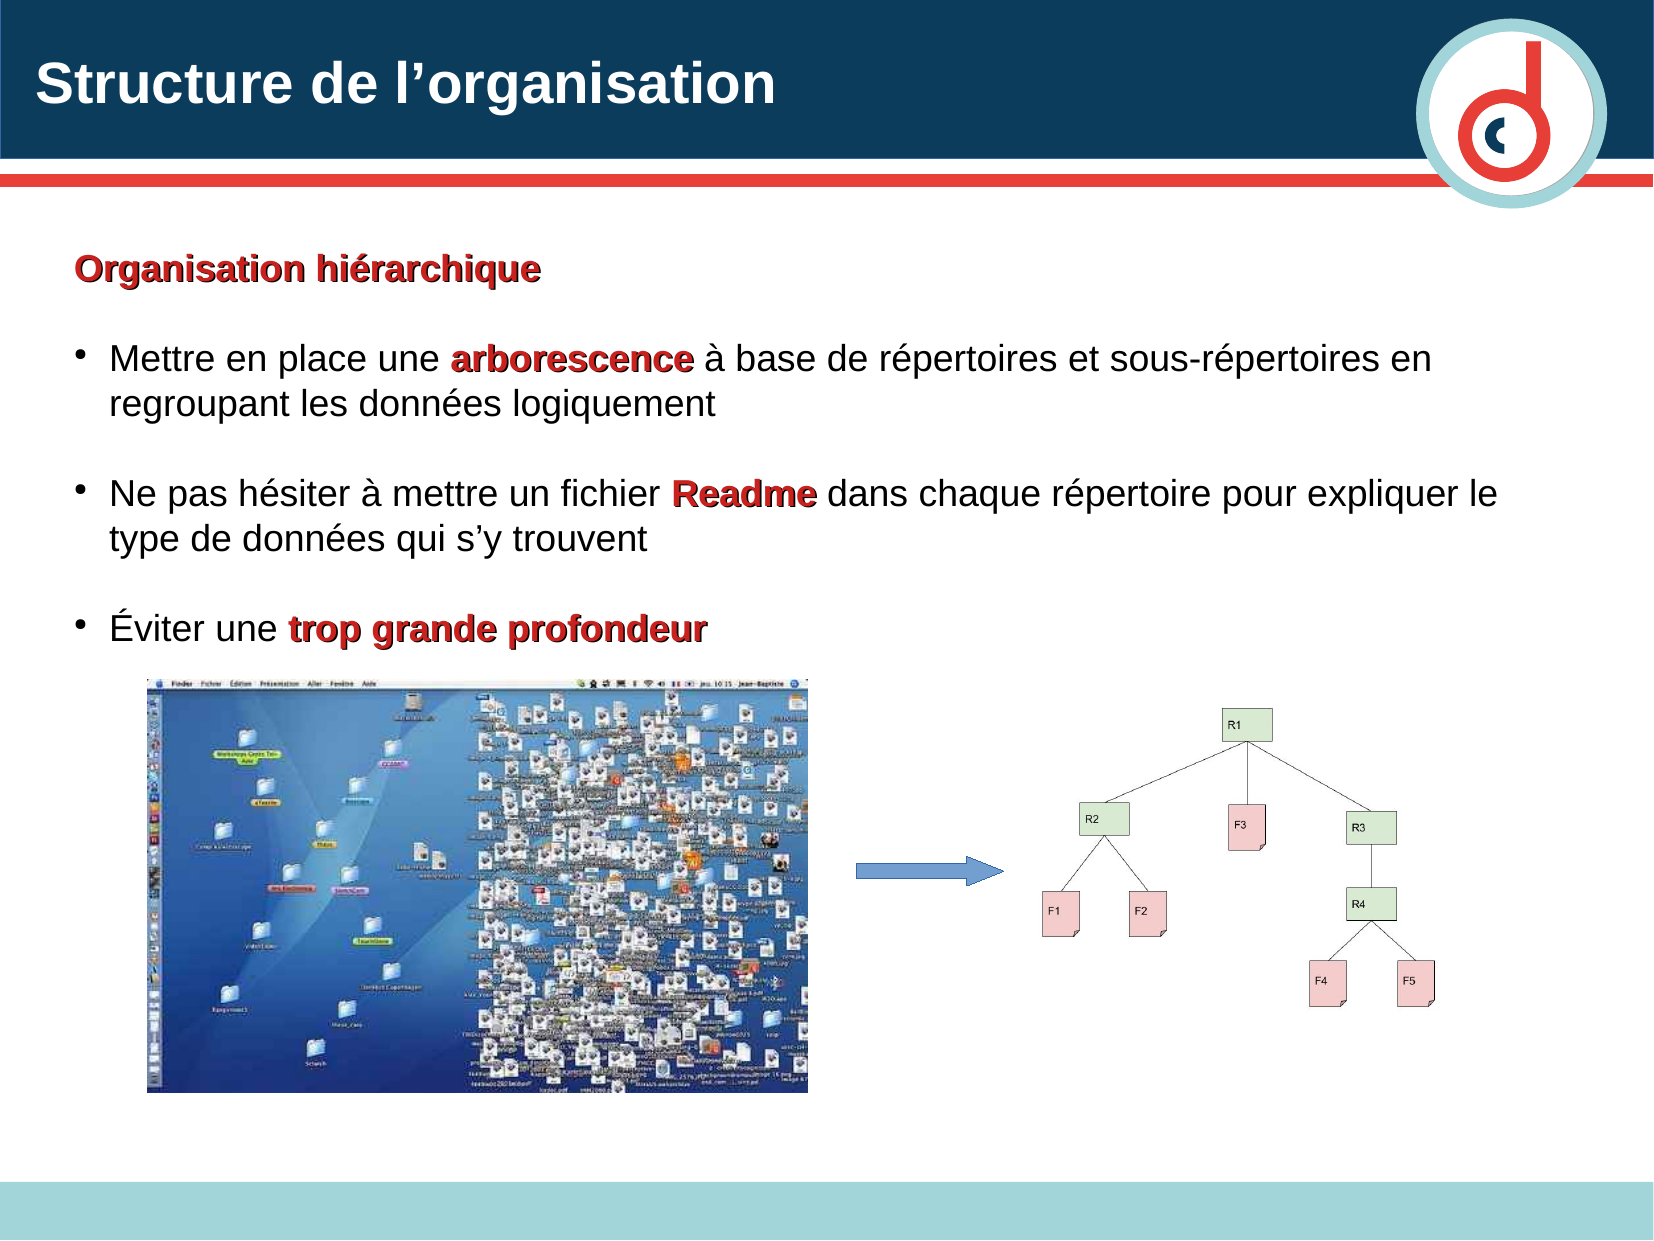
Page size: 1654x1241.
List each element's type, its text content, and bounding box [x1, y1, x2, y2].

picture [997, 679, 1549, 1093]
title Structure de l’organisation [35, 11, 1429, 159]
picture [147, 679, 808, 1093]
text_box [856, 856, 1004, 886]
text_box Organisation hiérarchique Mettre en place une arborescence à base de répertoires et sous-répertoires en regroupant les données logiquement Ne pas hésiter à mettre un fichier Readme dans chaque répertoire pour expliquer le type de données qui s’y trouvent Éviter une trop grande profondeur [58, 236, 1595, 1152]
